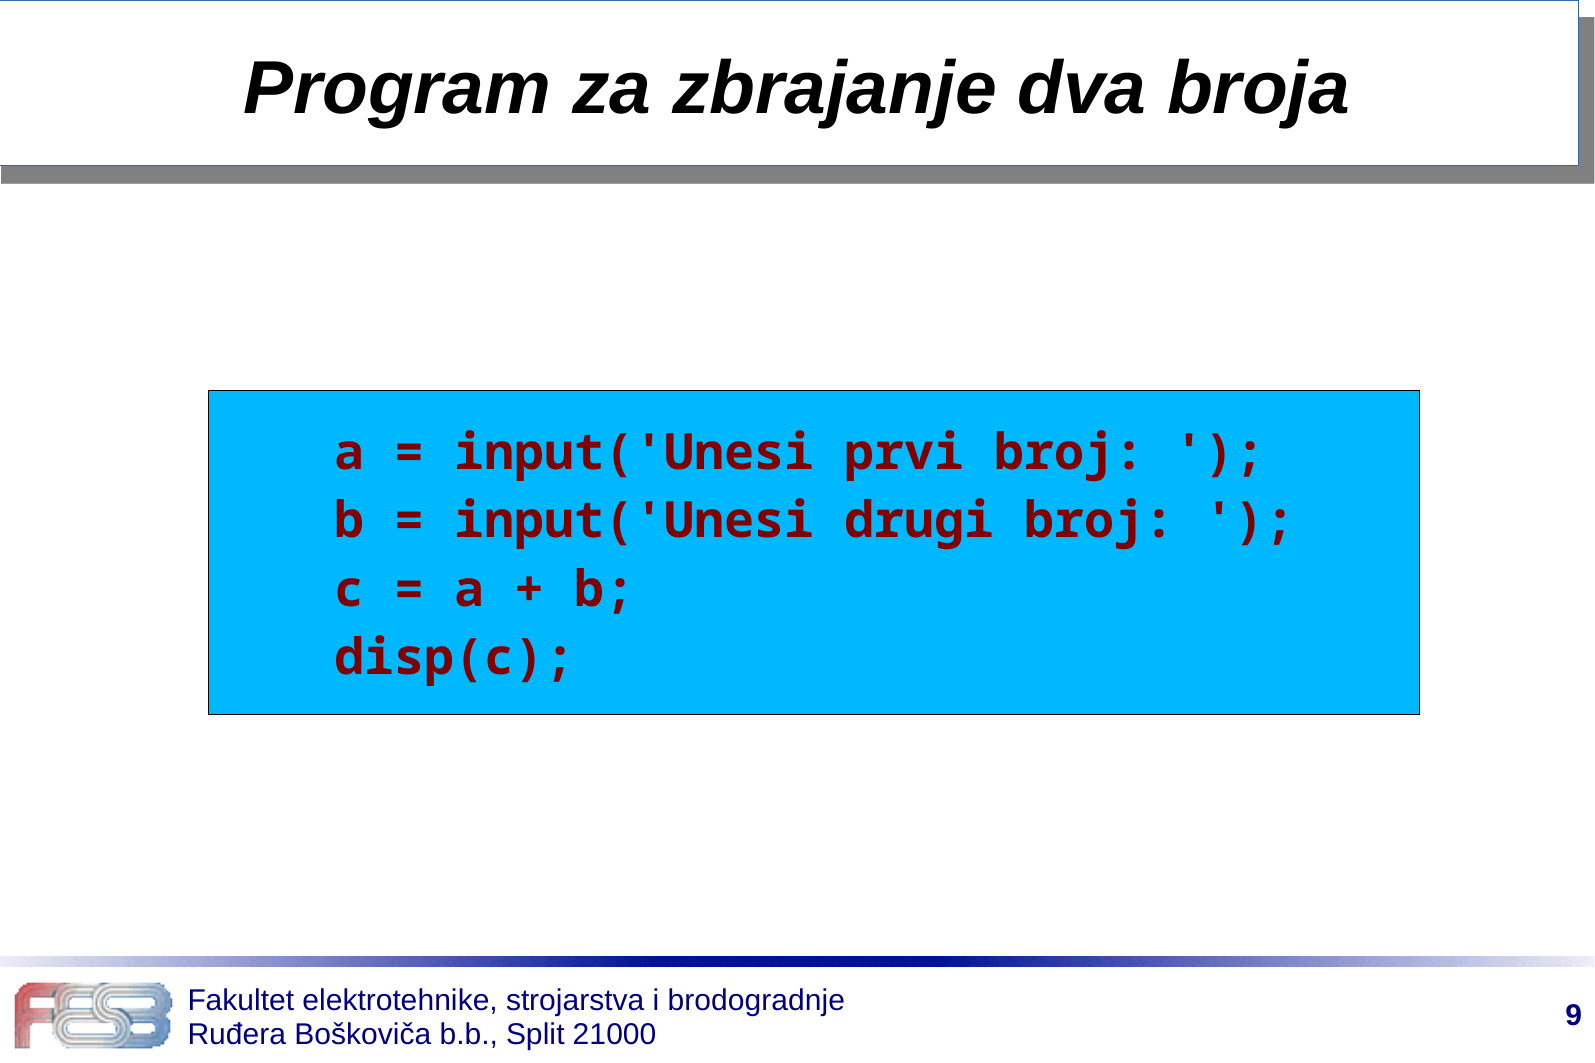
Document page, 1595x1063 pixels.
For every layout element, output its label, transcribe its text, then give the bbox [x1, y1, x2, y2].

title Program za zbrajanje dva broja [0, 0, 1595, 175]
picture [9, 975, 177, 1059]
text_box a = input('Unesi prvi broj: '); b = input('Unesi drugi broj: '); c = a + b; disp(c); [208, 390, 1420, 715]
picture [0, 956, 1595, 967]
